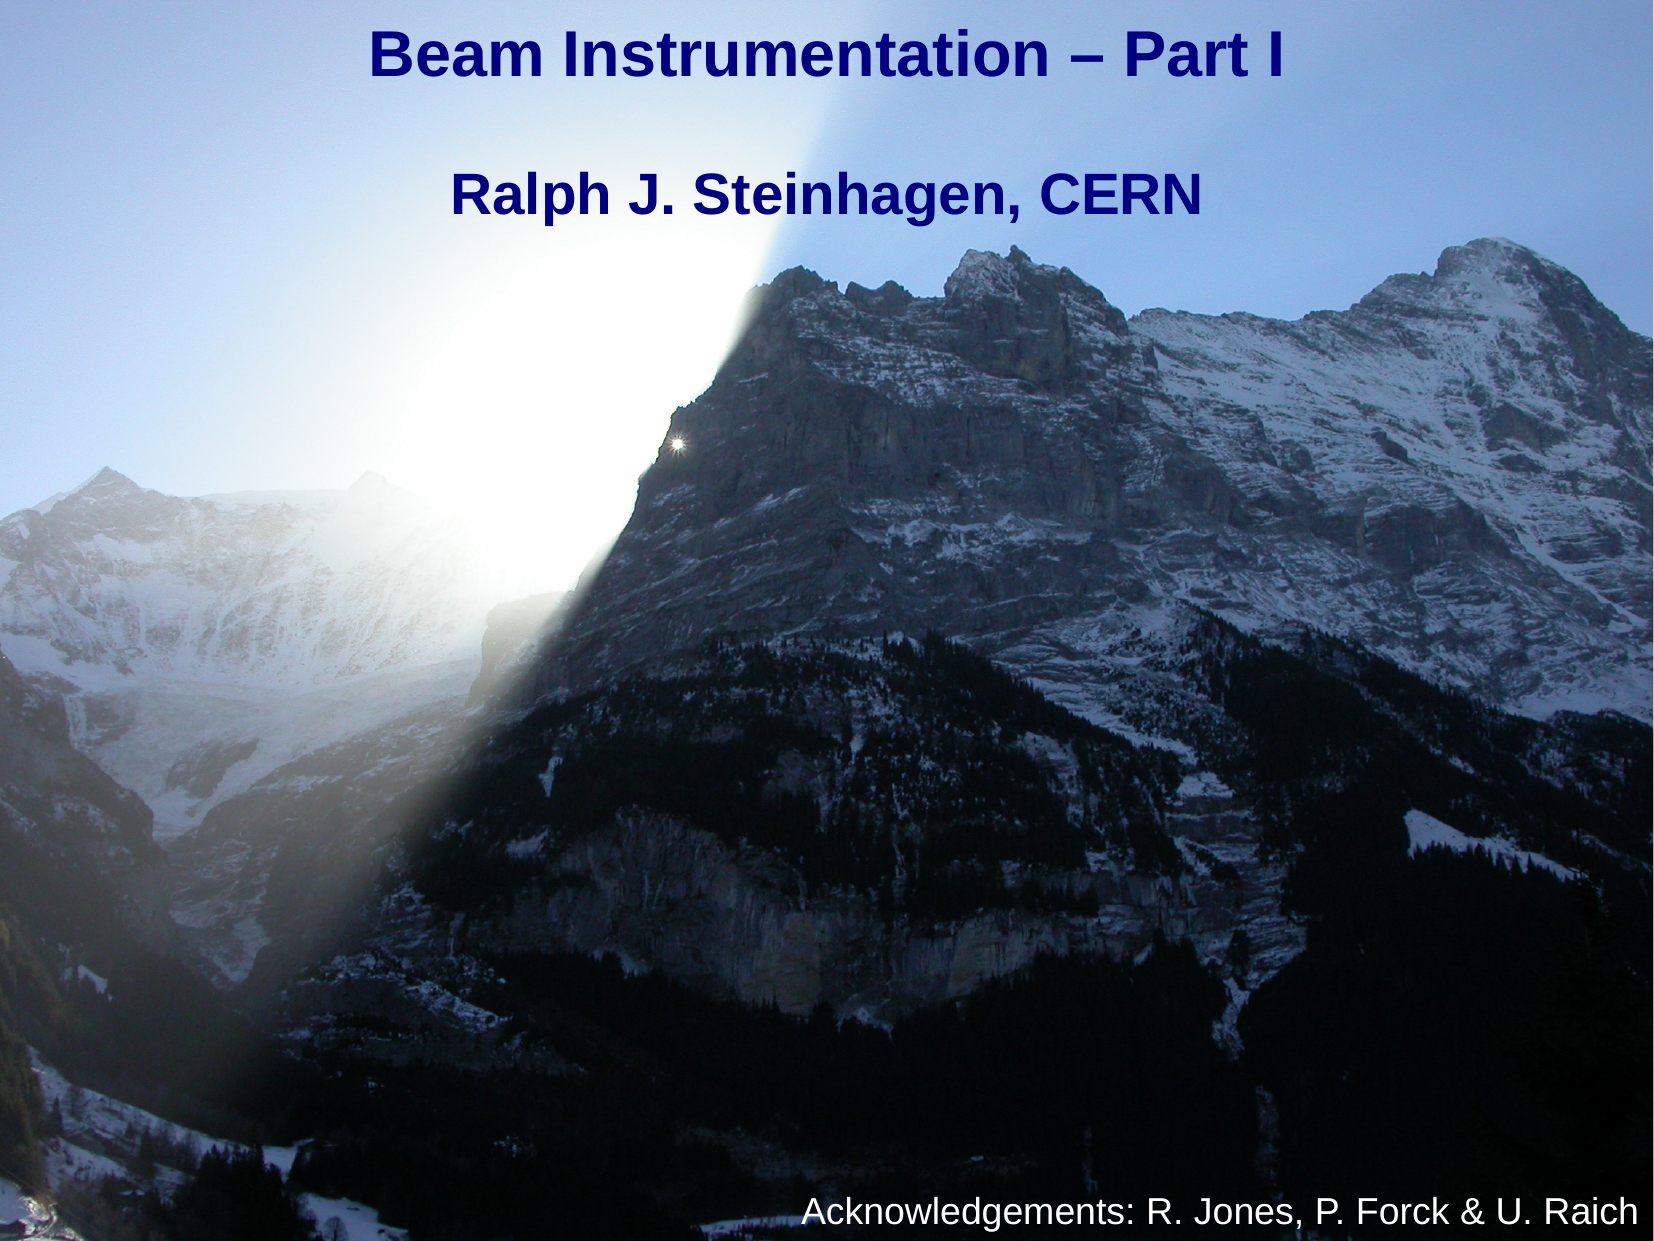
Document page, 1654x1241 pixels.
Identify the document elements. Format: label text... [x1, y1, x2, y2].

picture [0, 0, 1654, 1241]
title Beam Instrumentation – Part I Ralph J. Steinhagen, CERN [165, 0, 1490, 288]
text_box Acknowledgements: R. Jones, P. Forck & U. Raich [786, 1183, 1654, 1241]
